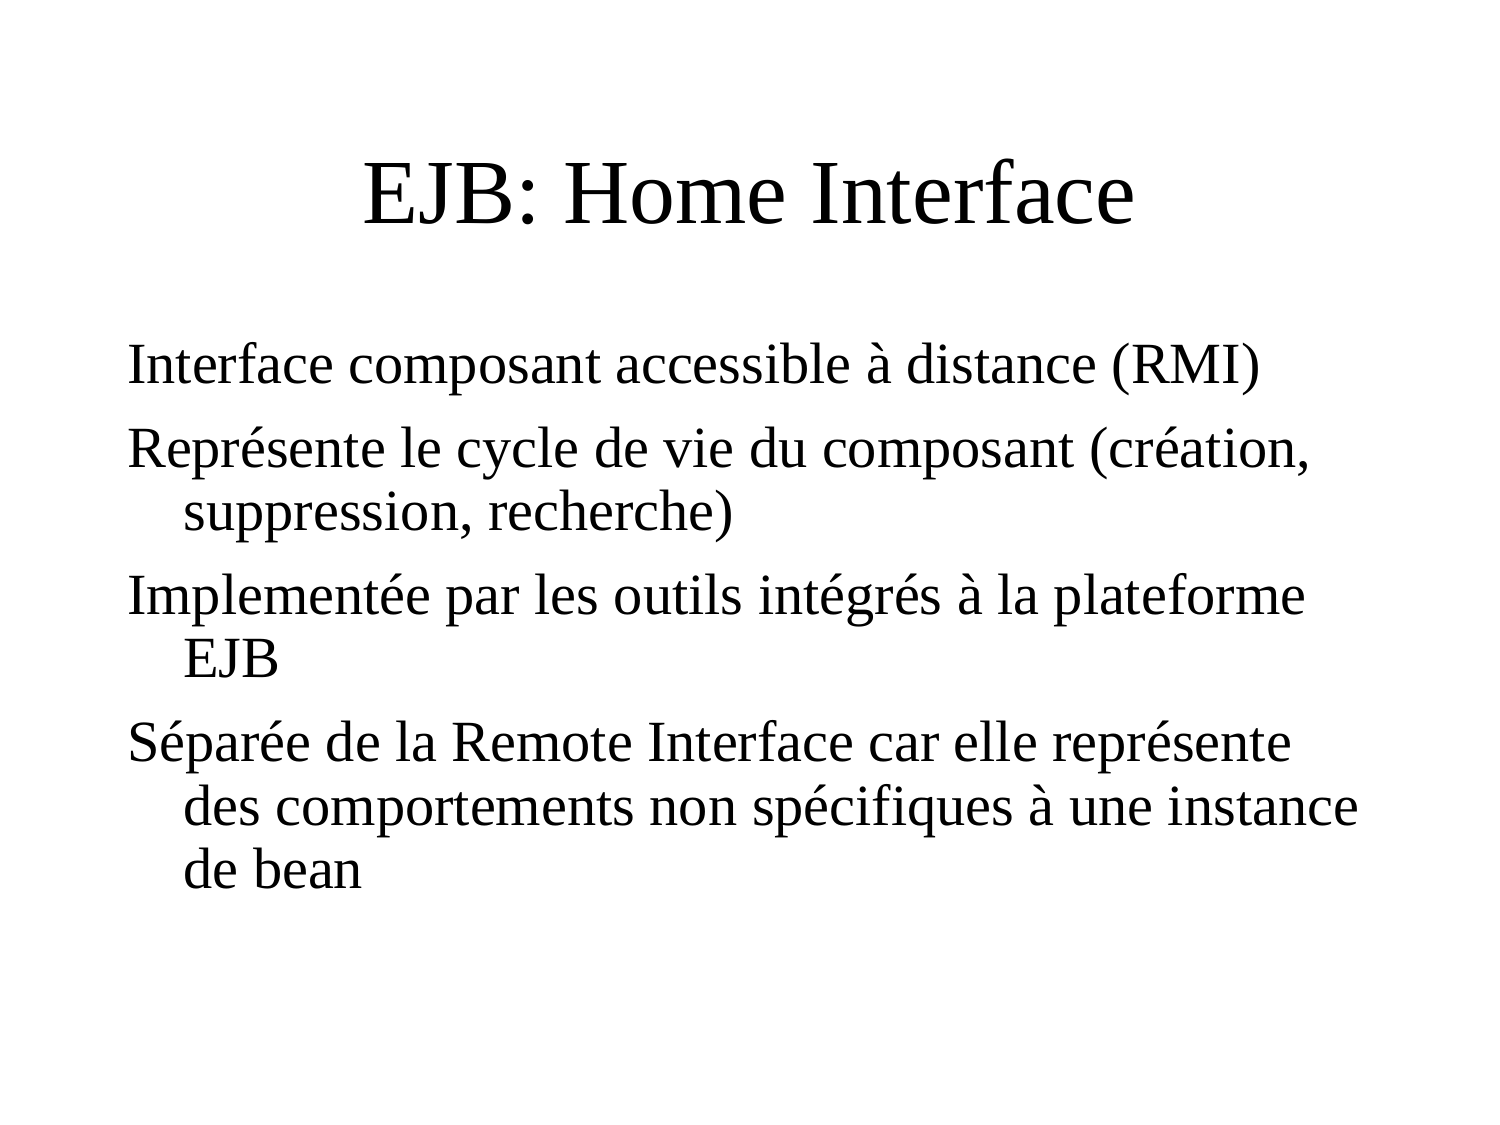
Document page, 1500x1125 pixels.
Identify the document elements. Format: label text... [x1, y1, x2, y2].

list Interface composant accessible à distance (RMI) Représente le cycle de vie du composant (création, suppression, recherche) Implementée par les outils intégrés à la plateforme EJB Séparée de la Remote Interface car elle représente des comportements non spécifiques à une instance de bean [112, 324, 1388, 1059]
title EJB: Home Interface [112, 99, 1388, 288]
